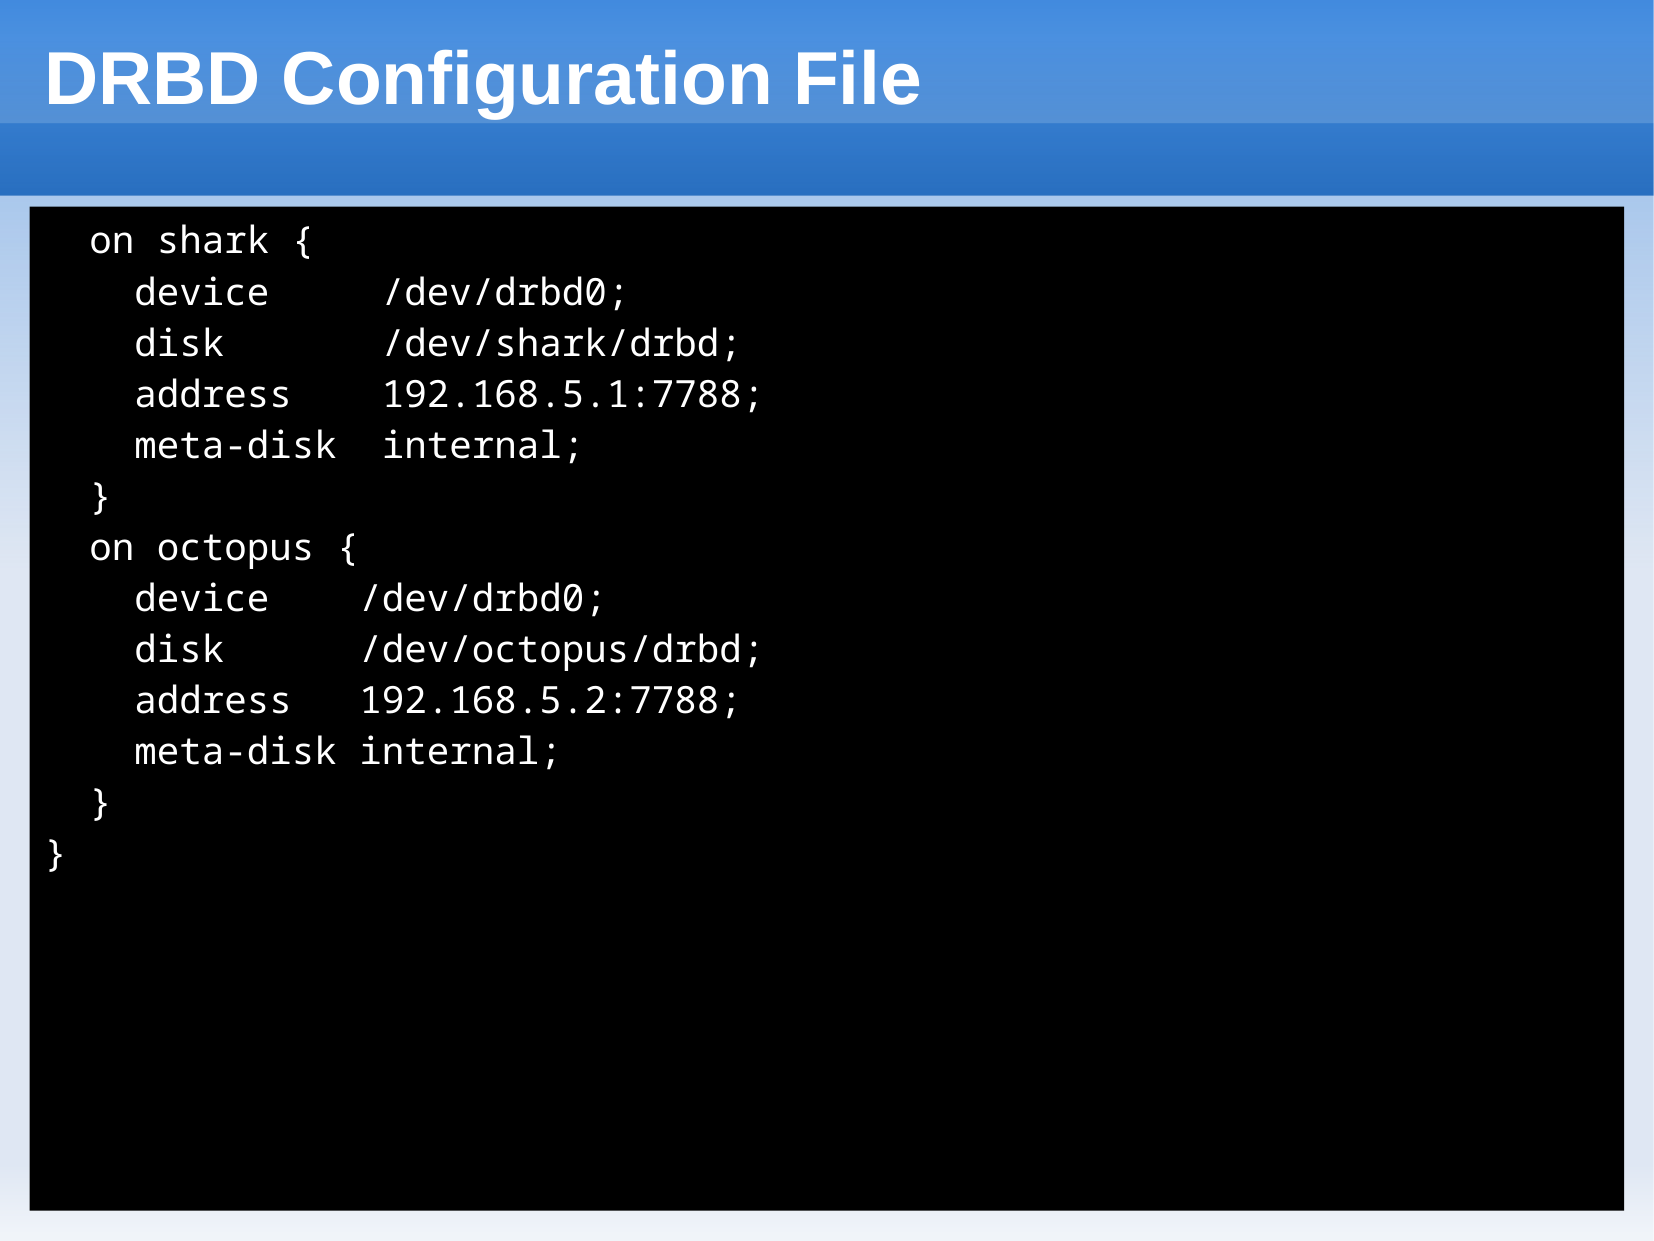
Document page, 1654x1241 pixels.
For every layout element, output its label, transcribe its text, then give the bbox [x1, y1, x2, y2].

picture [0, 0, 1654, 1241]
text_box DRBD Configuration File [29, 29, 1625, 158]
text_box [47, 235, 1654, 307]
text_box on shark { device /dev/drbd0; disk /dev/shark/drbd; address 192.168.5.1:7788; meta-disk internal; } on octopus { device /dev/drbd0; disk /dev/octopus/drbd; address 192.168.5.2:7788; meta-disk internal; } } [29, 206, 1625, 1211]
